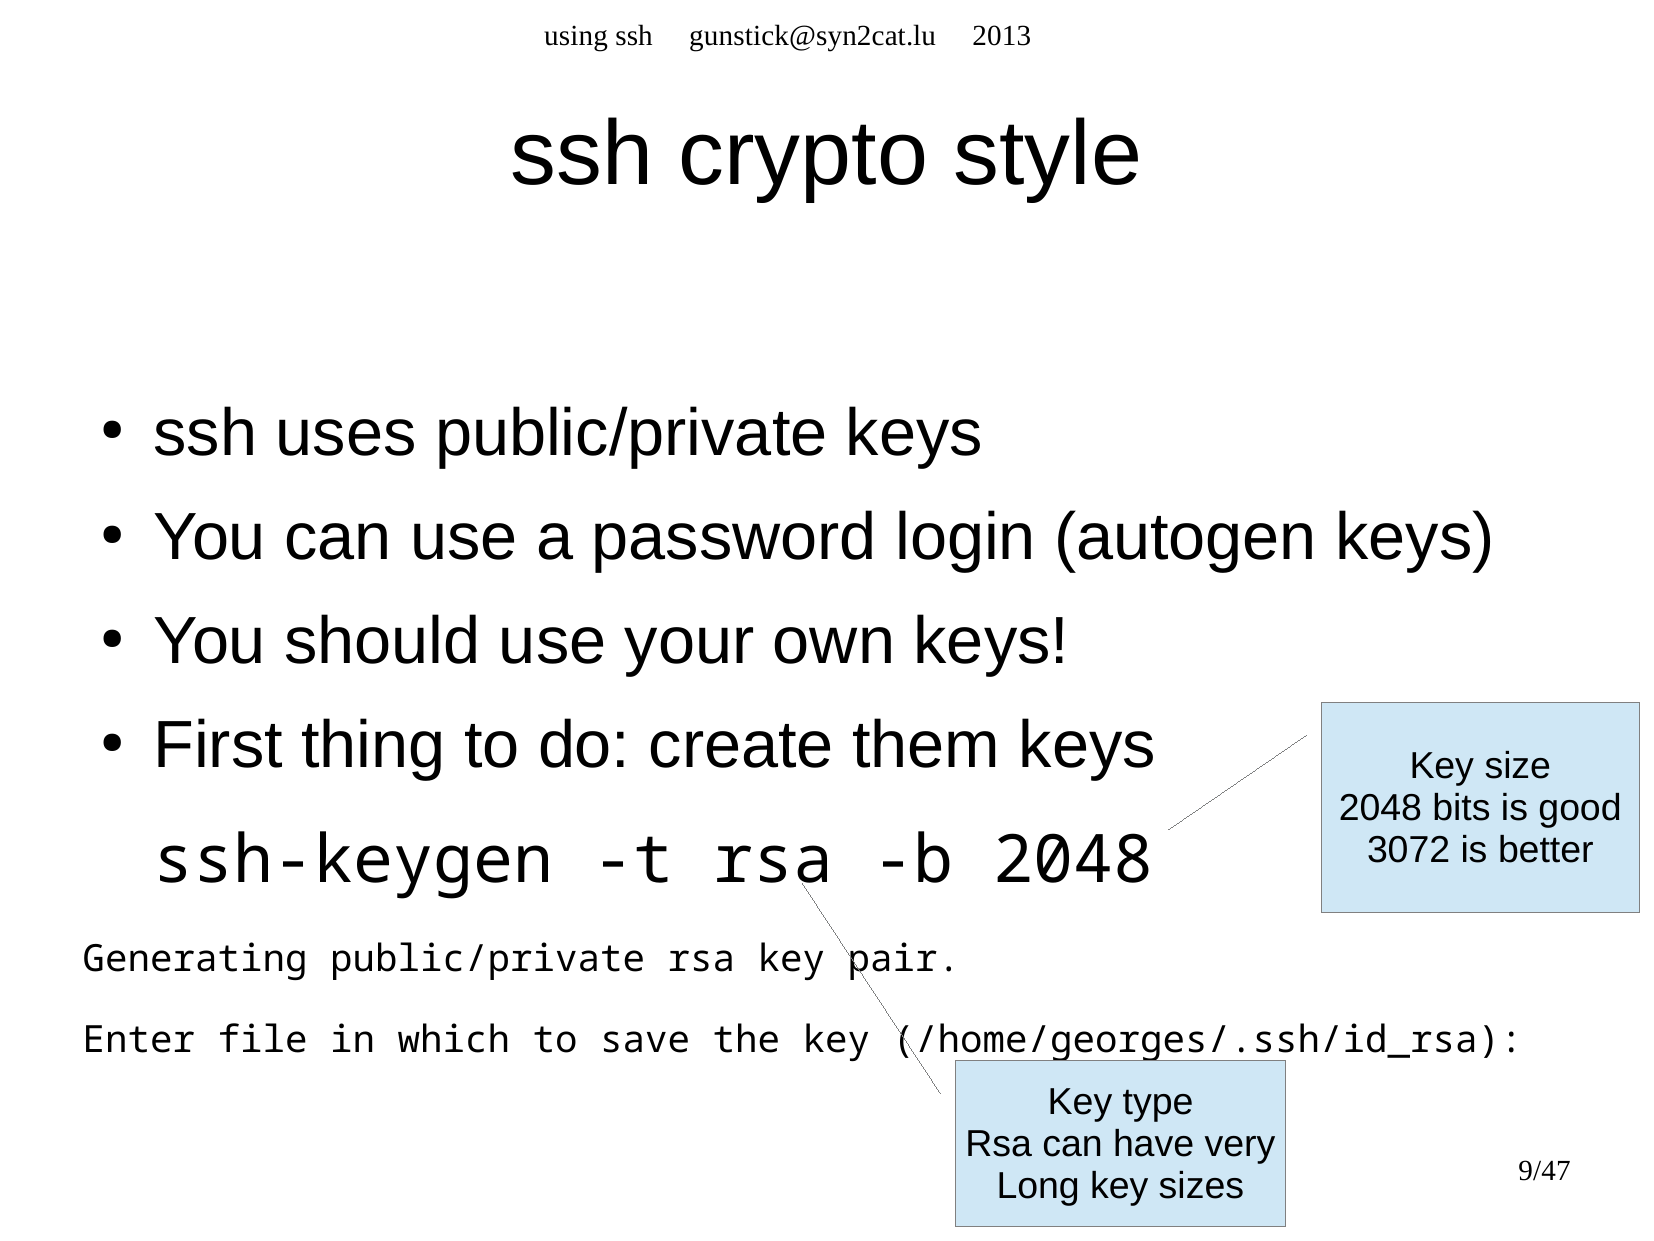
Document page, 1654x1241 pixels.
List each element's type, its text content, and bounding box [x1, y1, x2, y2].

title ssh crypto style [82, 49, 1571, 257]
text_box Key size 2048 bits is good 3072 is better [1321, 702, 1640, 912]
list ssh uses public/private keys You can use a password login (autogen keys) You should use your own keys! First thing to do: create them keys ssh-keygen -t rsa -b 2048 Generating public/private rsa key pair. Enter file in which to save the key (/home/georges/.ssh/id_rsa): [82, 290, 1538, 1201]
text_box Key type Rsa can have very Long key sizes [955, 1061, 1286, 1226]
